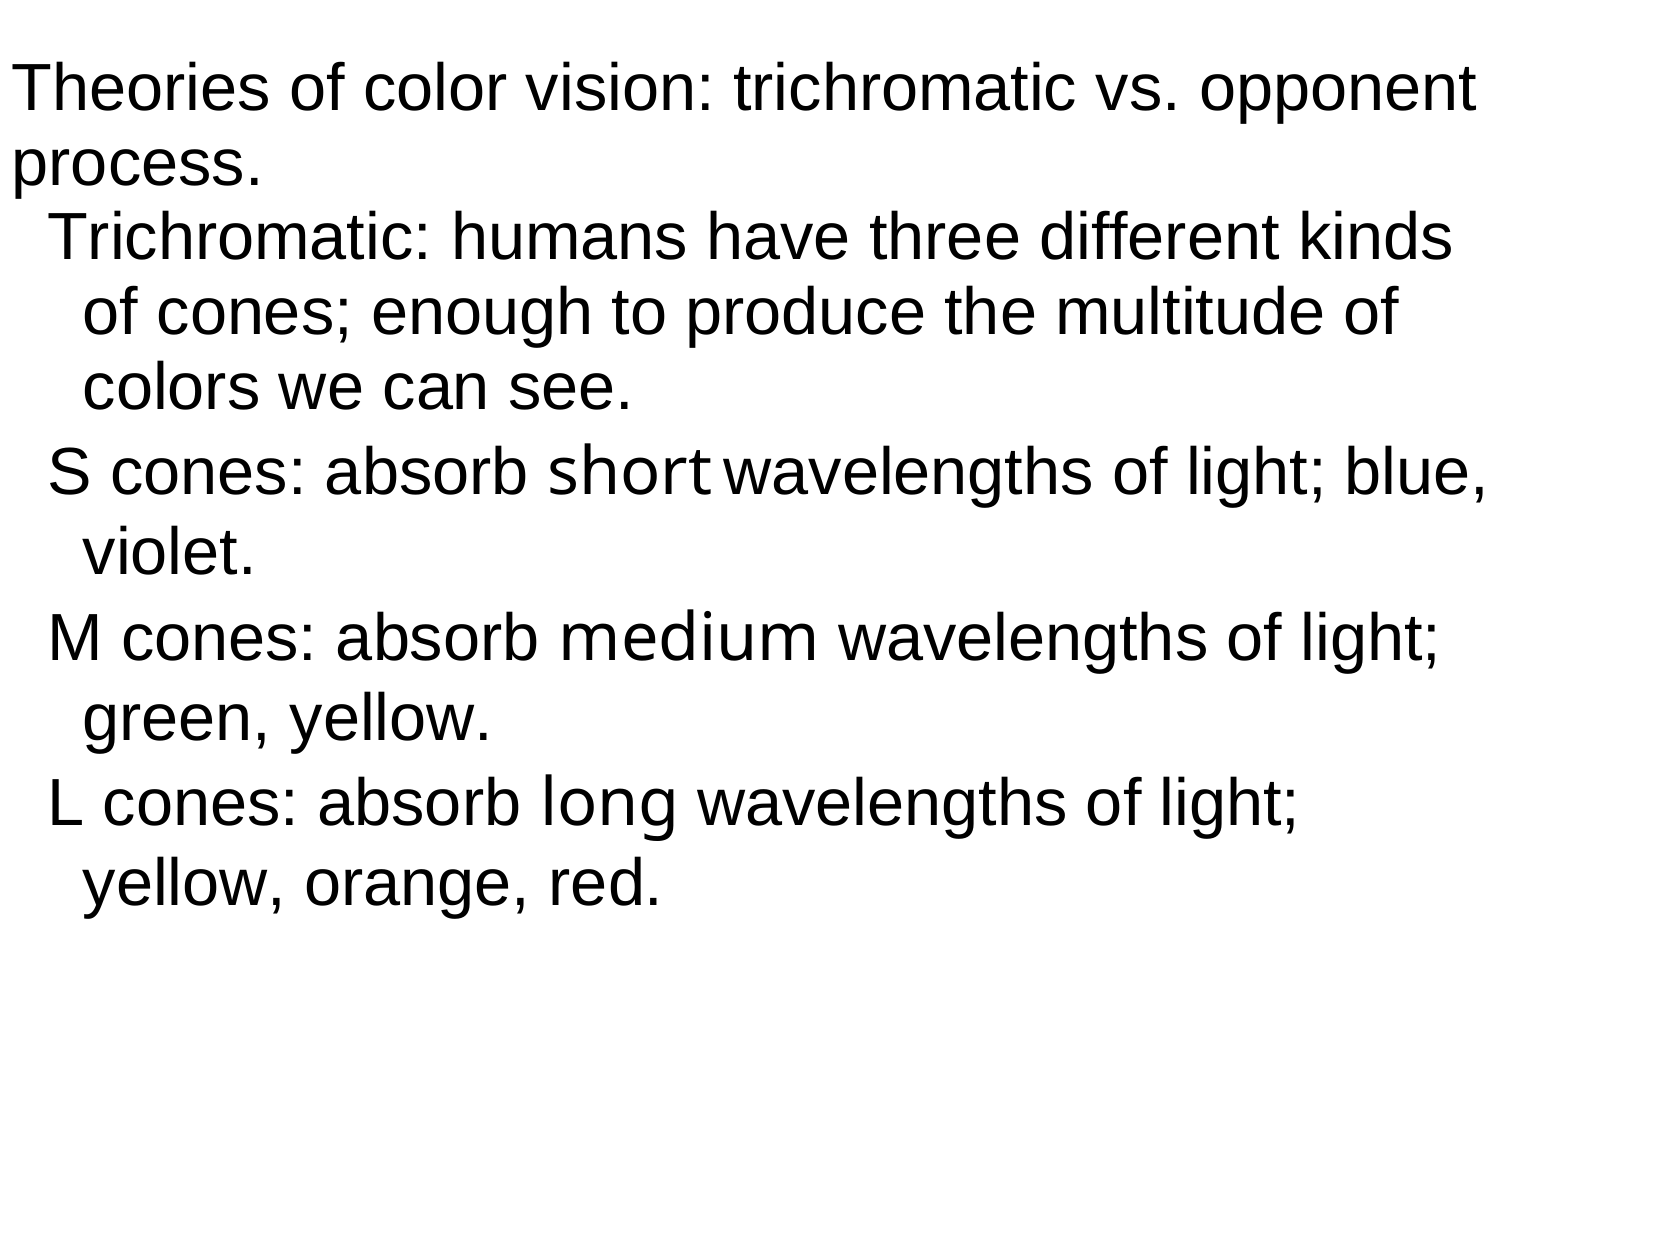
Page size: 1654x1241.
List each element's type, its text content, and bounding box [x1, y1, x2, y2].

subtitle Theories of color vision: trichromatic vs. opponent process. Trichromatic: humans have three different kinds of cones; enough to produce the multitude of colors we can see. S cones: absorb short wavelengths of light; blue, violet. M cones: absorb medium wavelengths of light; green, yellow. L cones: absorb long wavelengths of light; yellow, orange, red. [11, 32, 1501, 1013]
